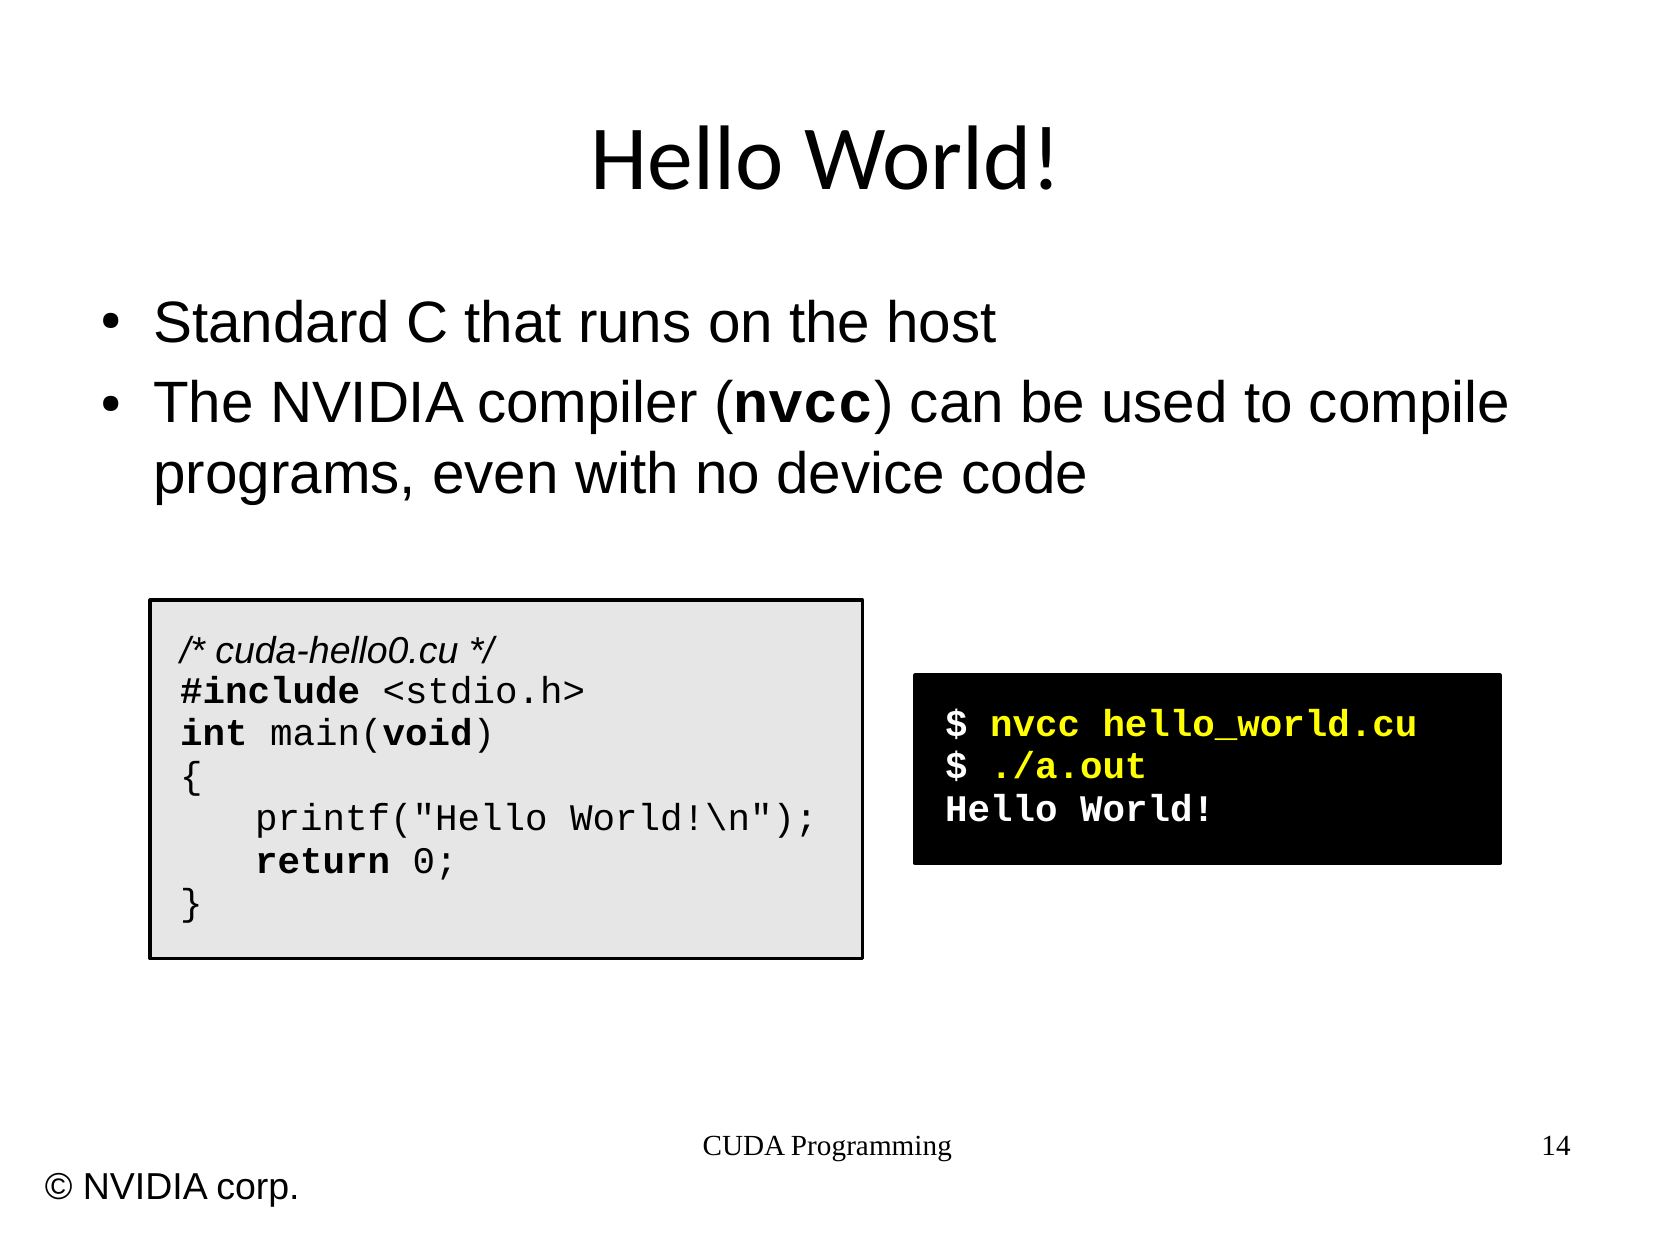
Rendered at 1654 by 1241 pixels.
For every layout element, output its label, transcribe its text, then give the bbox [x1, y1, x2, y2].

text_box © NVIDIA corp. [30, 1158, 331, 1216]
list Standard C that runs on the host The NVIDIA compiler (nvcc) can be used to compile programs, even with no device code [82, 290, 1571, 1109]
text_box /* cuda-hello0.cu */ #include <stdio.h> int main(void) { printf("Hello World!\n"); return 0; } [150, 600, 863, 959]
title Hello World! [82, 49, 1571, 257]
text_box $ nvcc hello_world.cu $ ./a.out Hello World! [915, 675, 1501, 864]
